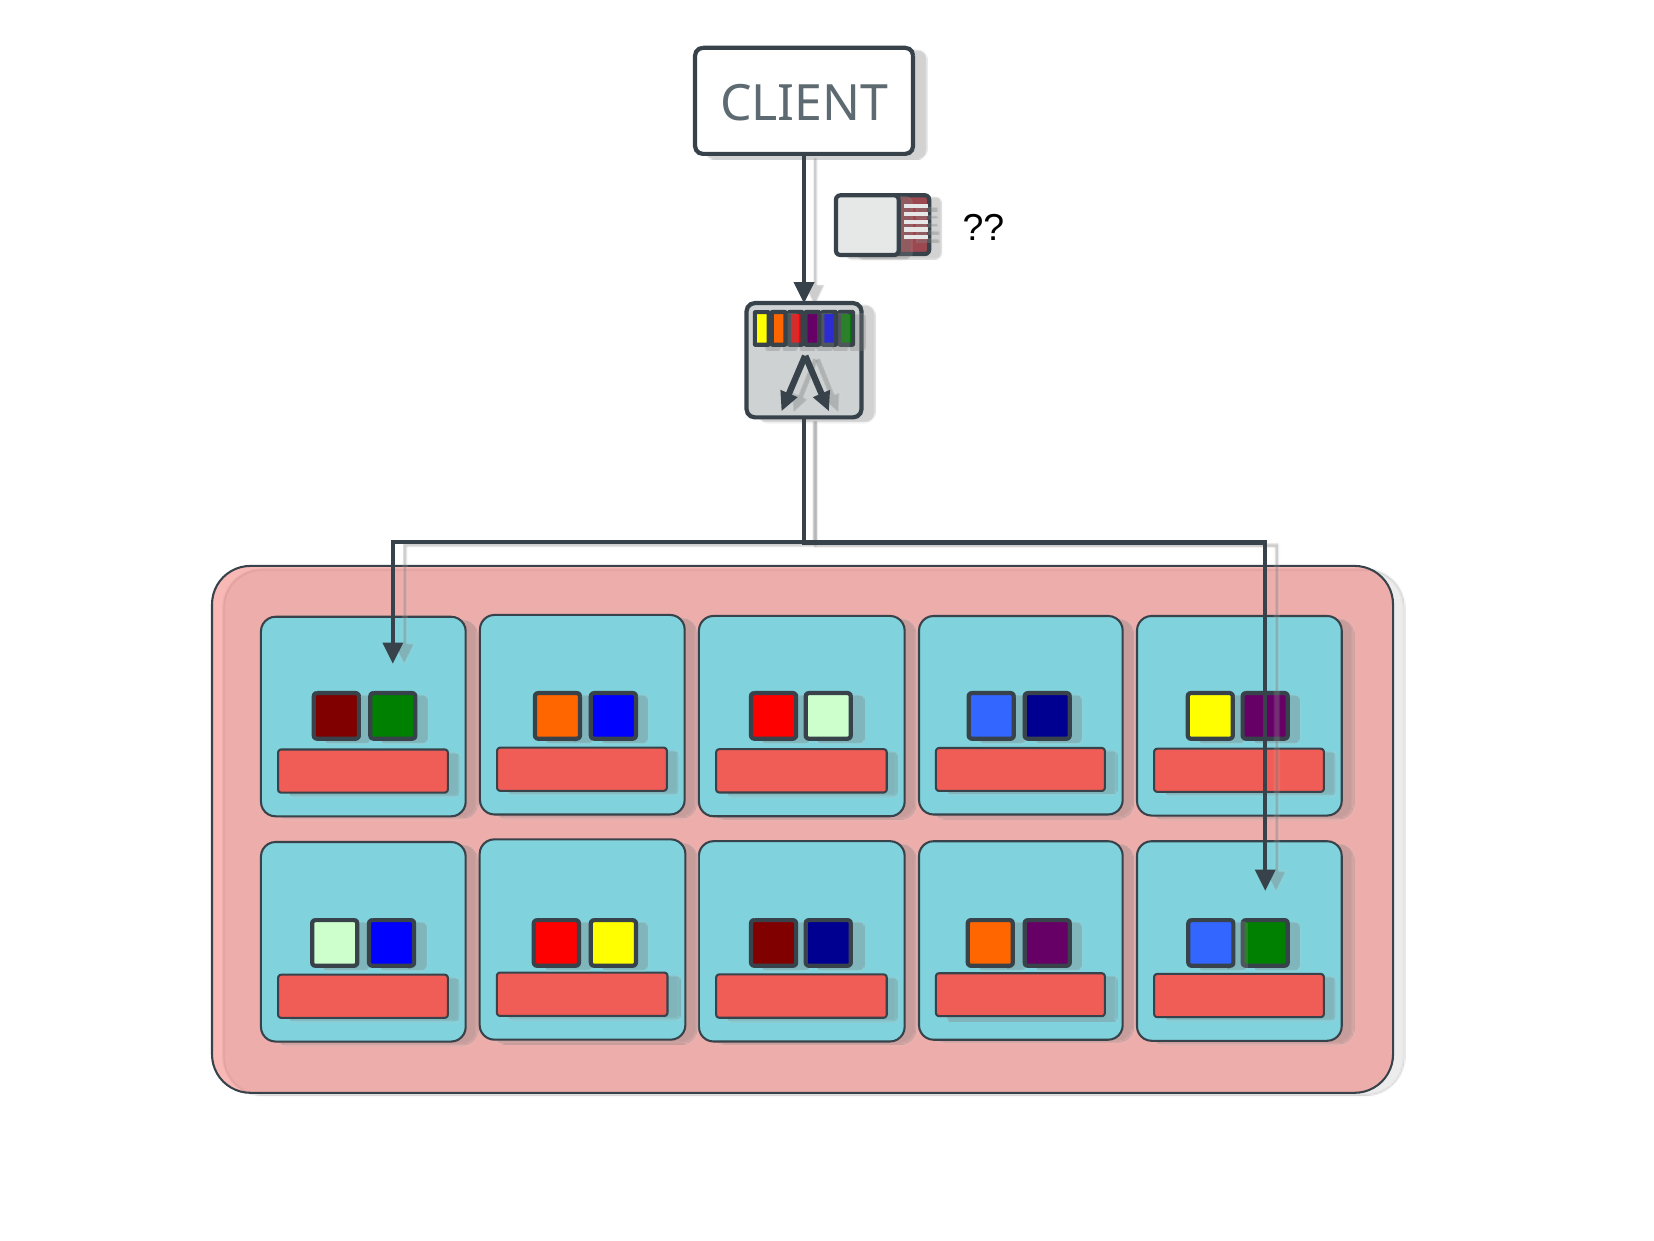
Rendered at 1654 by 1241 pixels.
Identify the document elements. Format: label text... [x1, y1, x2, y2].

text_box ?? [912, 195, 1020, 256]
text_box CLIENT [695, 47, 914, 154]
text_box [746, 303, 862, 418]
text_box [835, 195, 912, 256]
text_box [395, 565, 403, 642]
text_box [1267, 565, 1274, 869]
text_box [212, 565, 1394, 1093]
